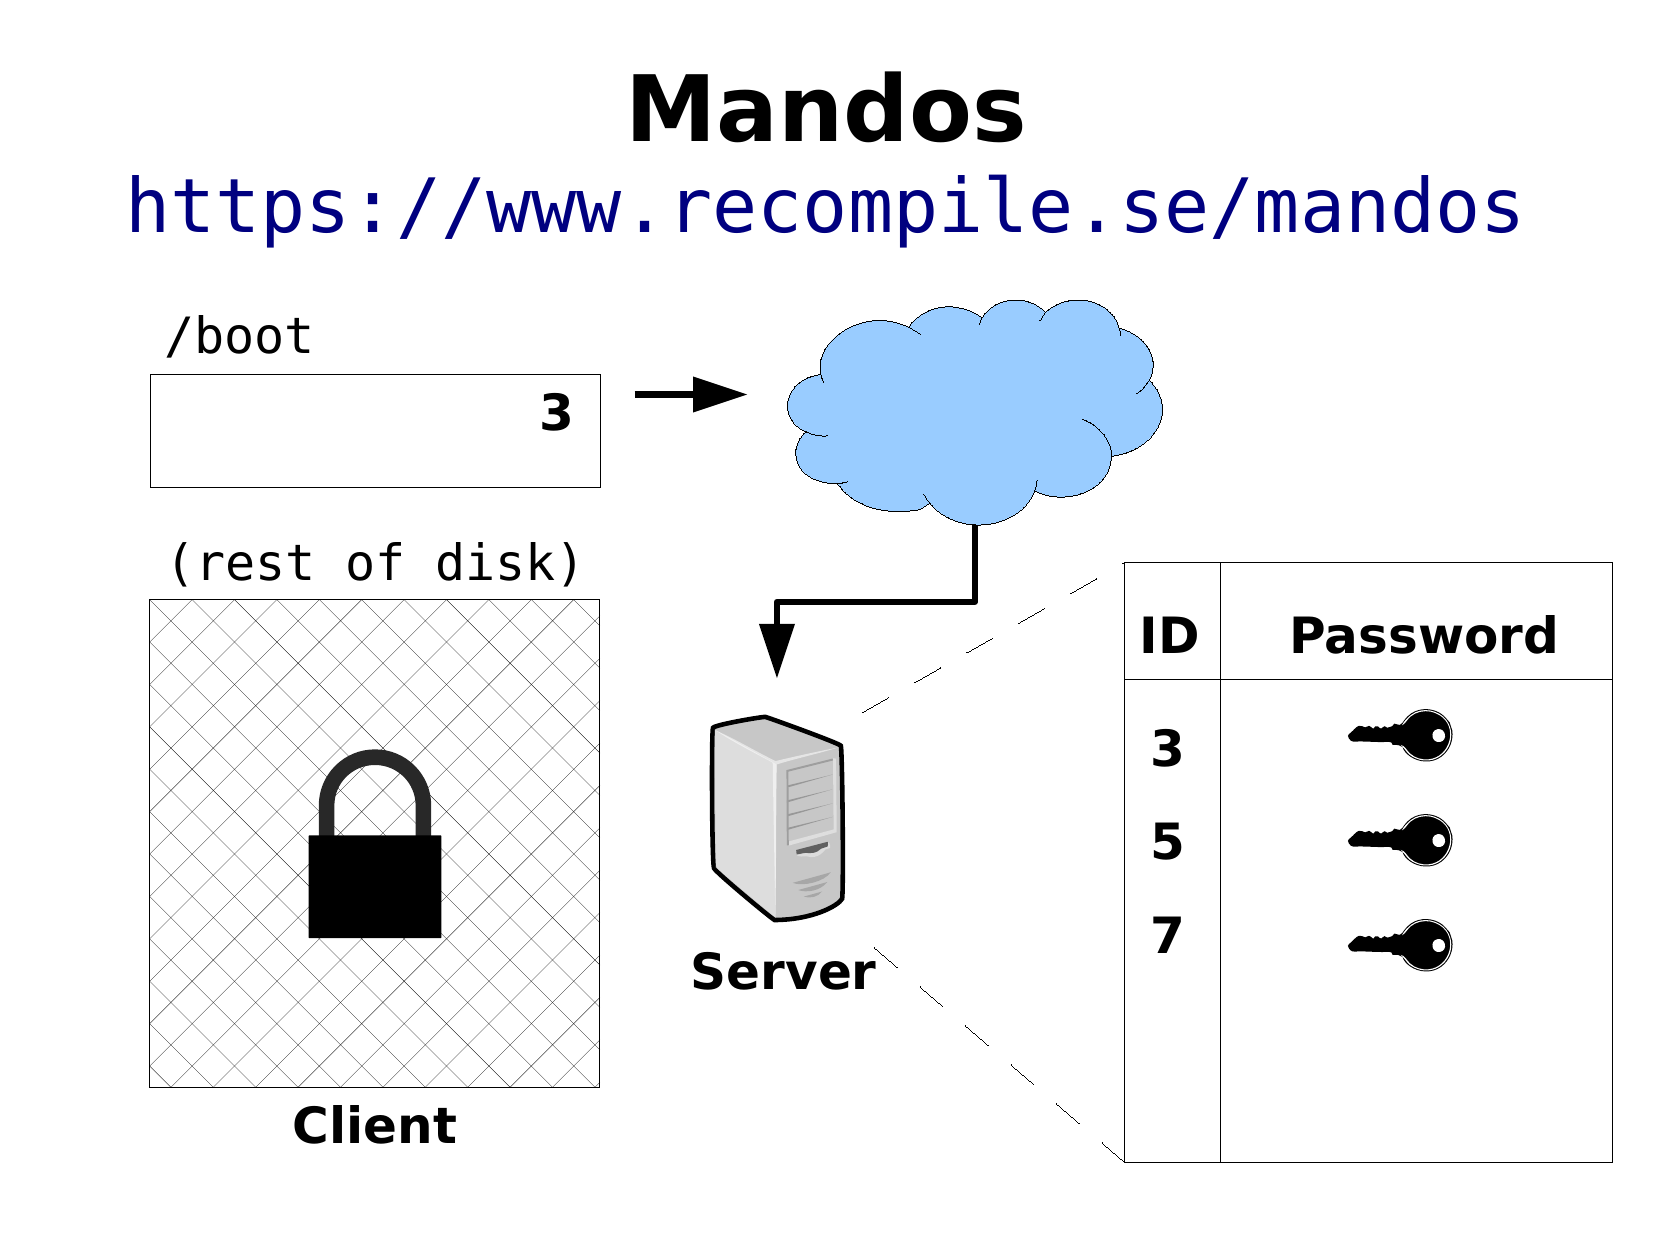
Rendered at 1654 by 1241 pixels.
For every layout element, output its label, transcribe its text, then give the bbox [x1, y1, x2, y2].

text_box Client [277, 1089, 473, 1163]
text_box Password [1275, 600, 1575, 674]
text_box ID [1125, 600, 1215, 674]
text_box 7 [1135, 900, 1201, 976]
picture [672, 678, 882, 974]
picture [1312, 690, 1497, 788]
text_box [149, 599, 600, 1088]
text_box 5 [1135, 805, 1201, 881]
title Mandos https://www.recompile.se/mandos [82, 49, 1571, 257]
picture [1312, 795, 1497, 893]
text_box [787, 300, 1163, 526]
text_box [1124, 562, 1613, 1163]
picture [257, 726, 493, 961]
picture [1312, 900, 1497, 998]
text_box /boot [150, 300, 330, 374]
text_box 3 [525, 376, 590, 452]
text_box 3 [1135, 712, 1201, 788]
text_box (rest of disk) [150, 526, 600, 638]
text_box [150, 374, 601, 488]
text_box Server [676, 935, 892, 1009]
